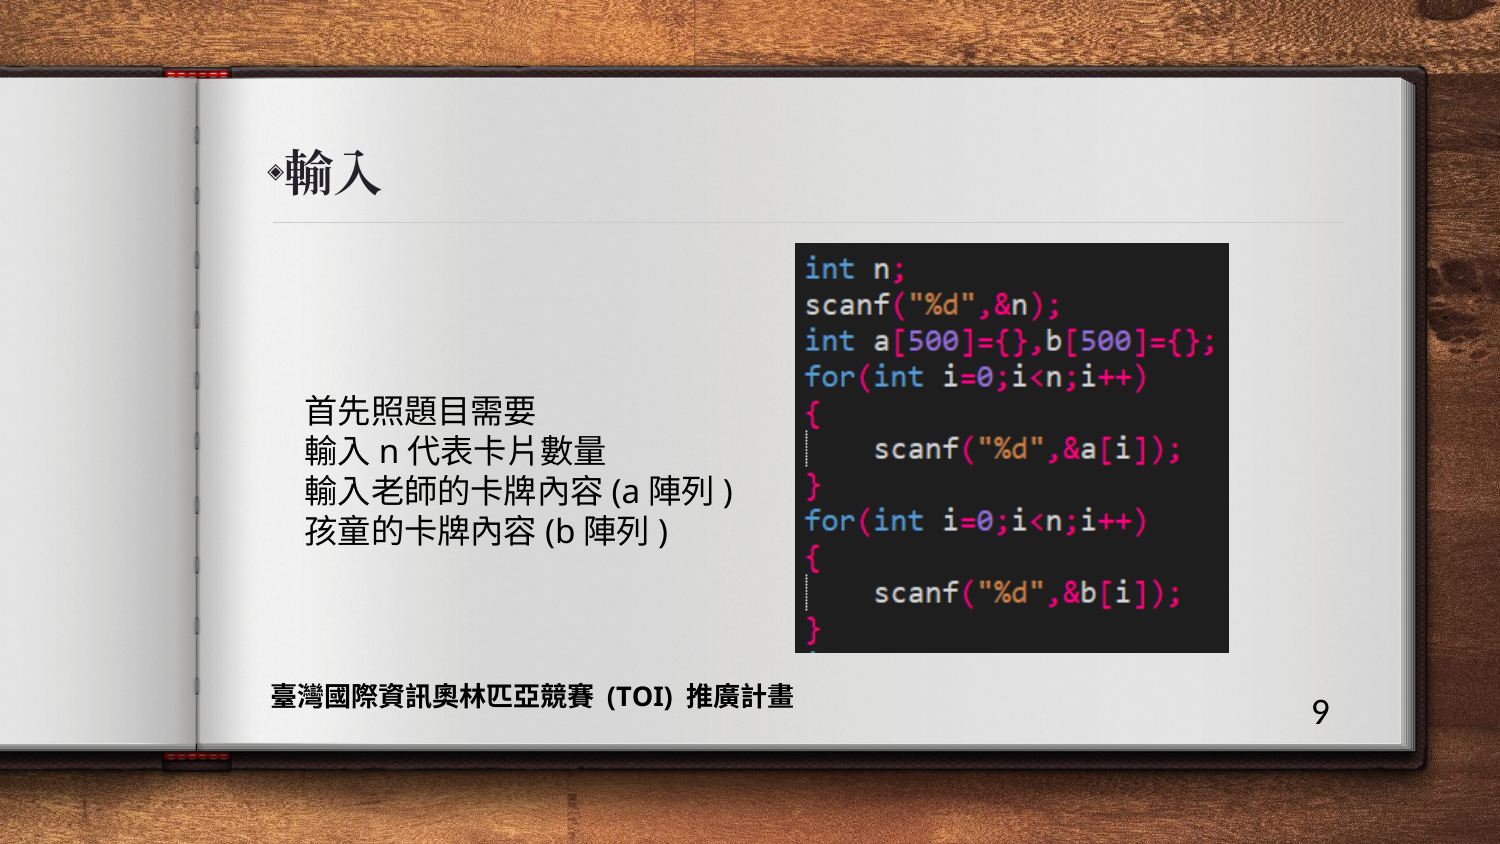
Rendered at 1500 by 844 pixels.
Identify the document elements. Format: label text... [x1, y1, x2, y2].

list 輸入 [252, 126, 1194, 216]
picture [795, 243, 1229, 653]
text_box [1295, 672, 1386, 737]
text_box 首先照題目需要 輸入n代表卡片數量 輸入老師的卡牌內容(a陣列) 孩童的卡牌內容(b陣列) [289, 382, 795, 560]
